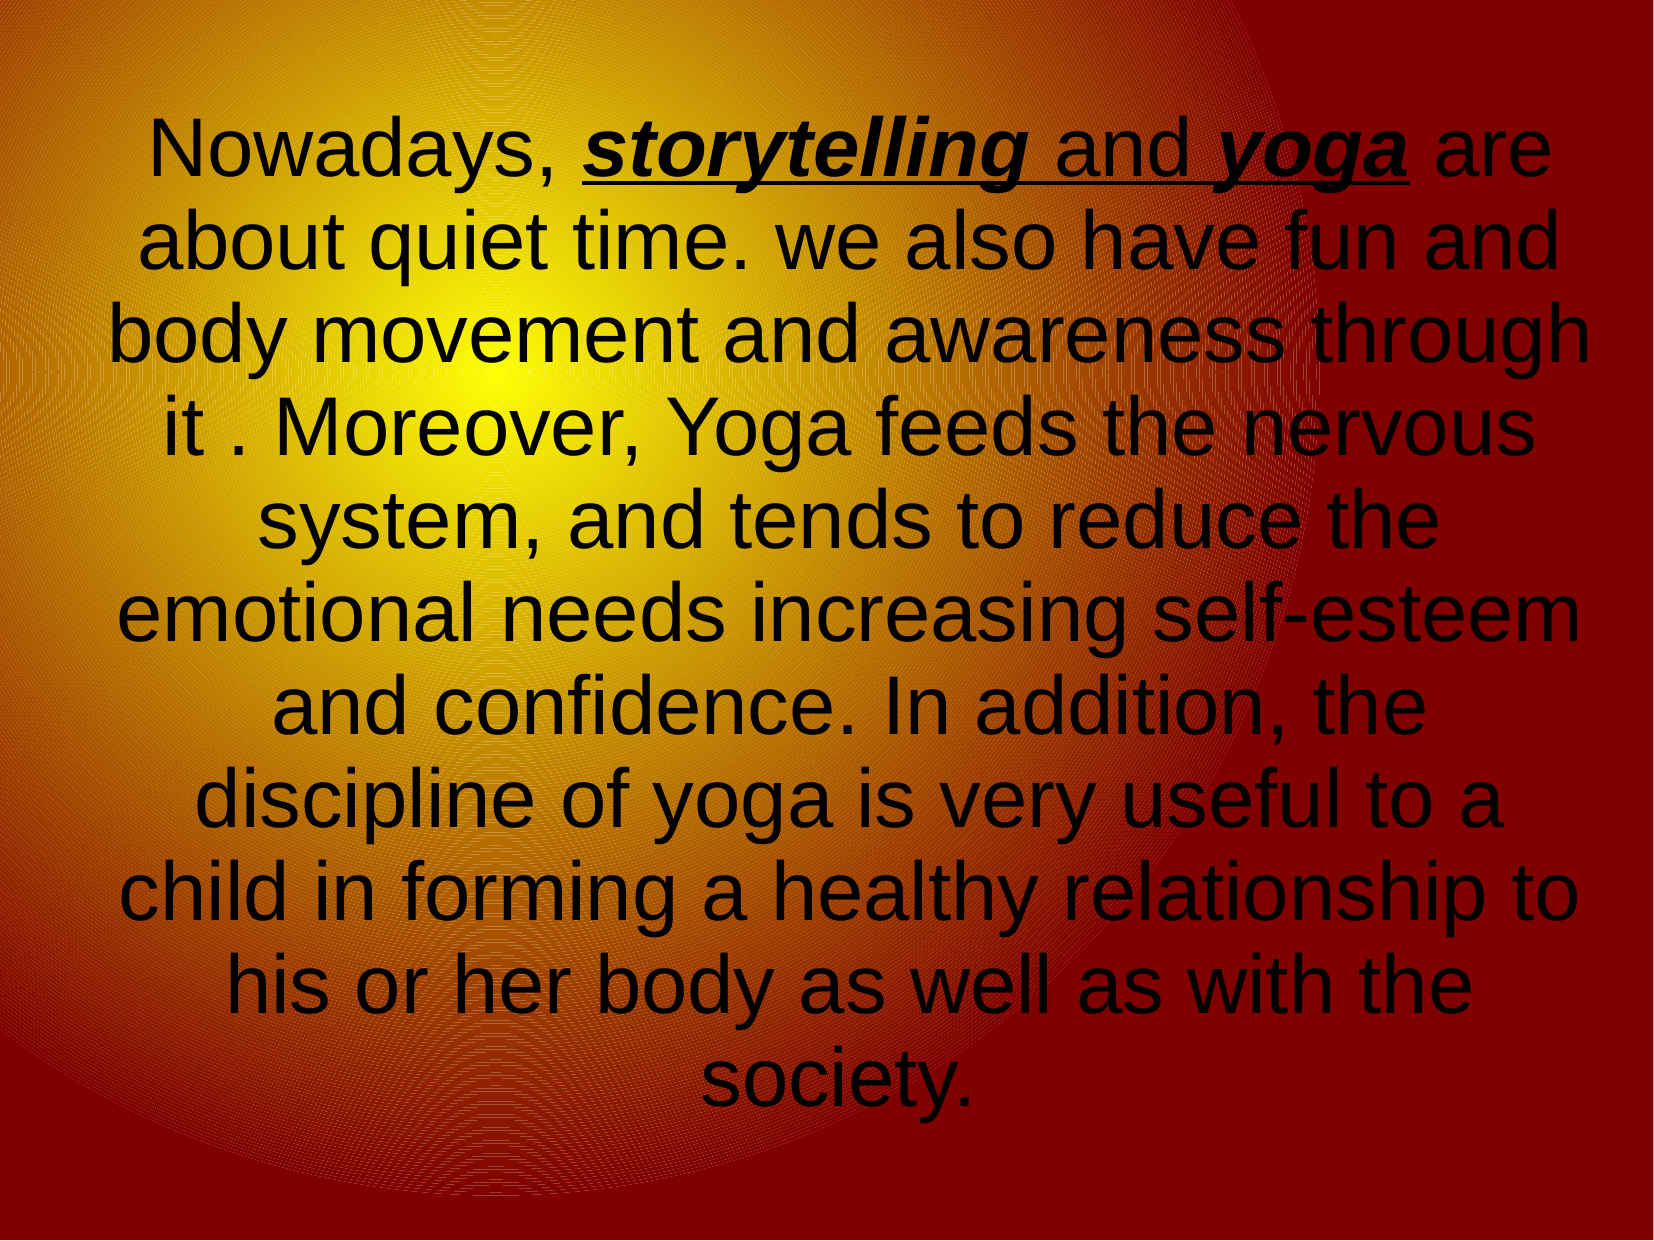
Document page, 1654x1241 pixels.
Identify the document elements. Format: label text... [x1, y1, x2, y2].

title Nowadays, storytelling and yoga are about quiet time. we also have fun and body movement and awareness through it . Moreover, Yoga feeds the nervous system, and tends to reduce the emotional needs increasing self-esteem and confidence. In addition, the discipline of yoga is very useful to a child in forming a healthy relationship to his or her body as well as with the society. [106, 99, 1595, 1126]
